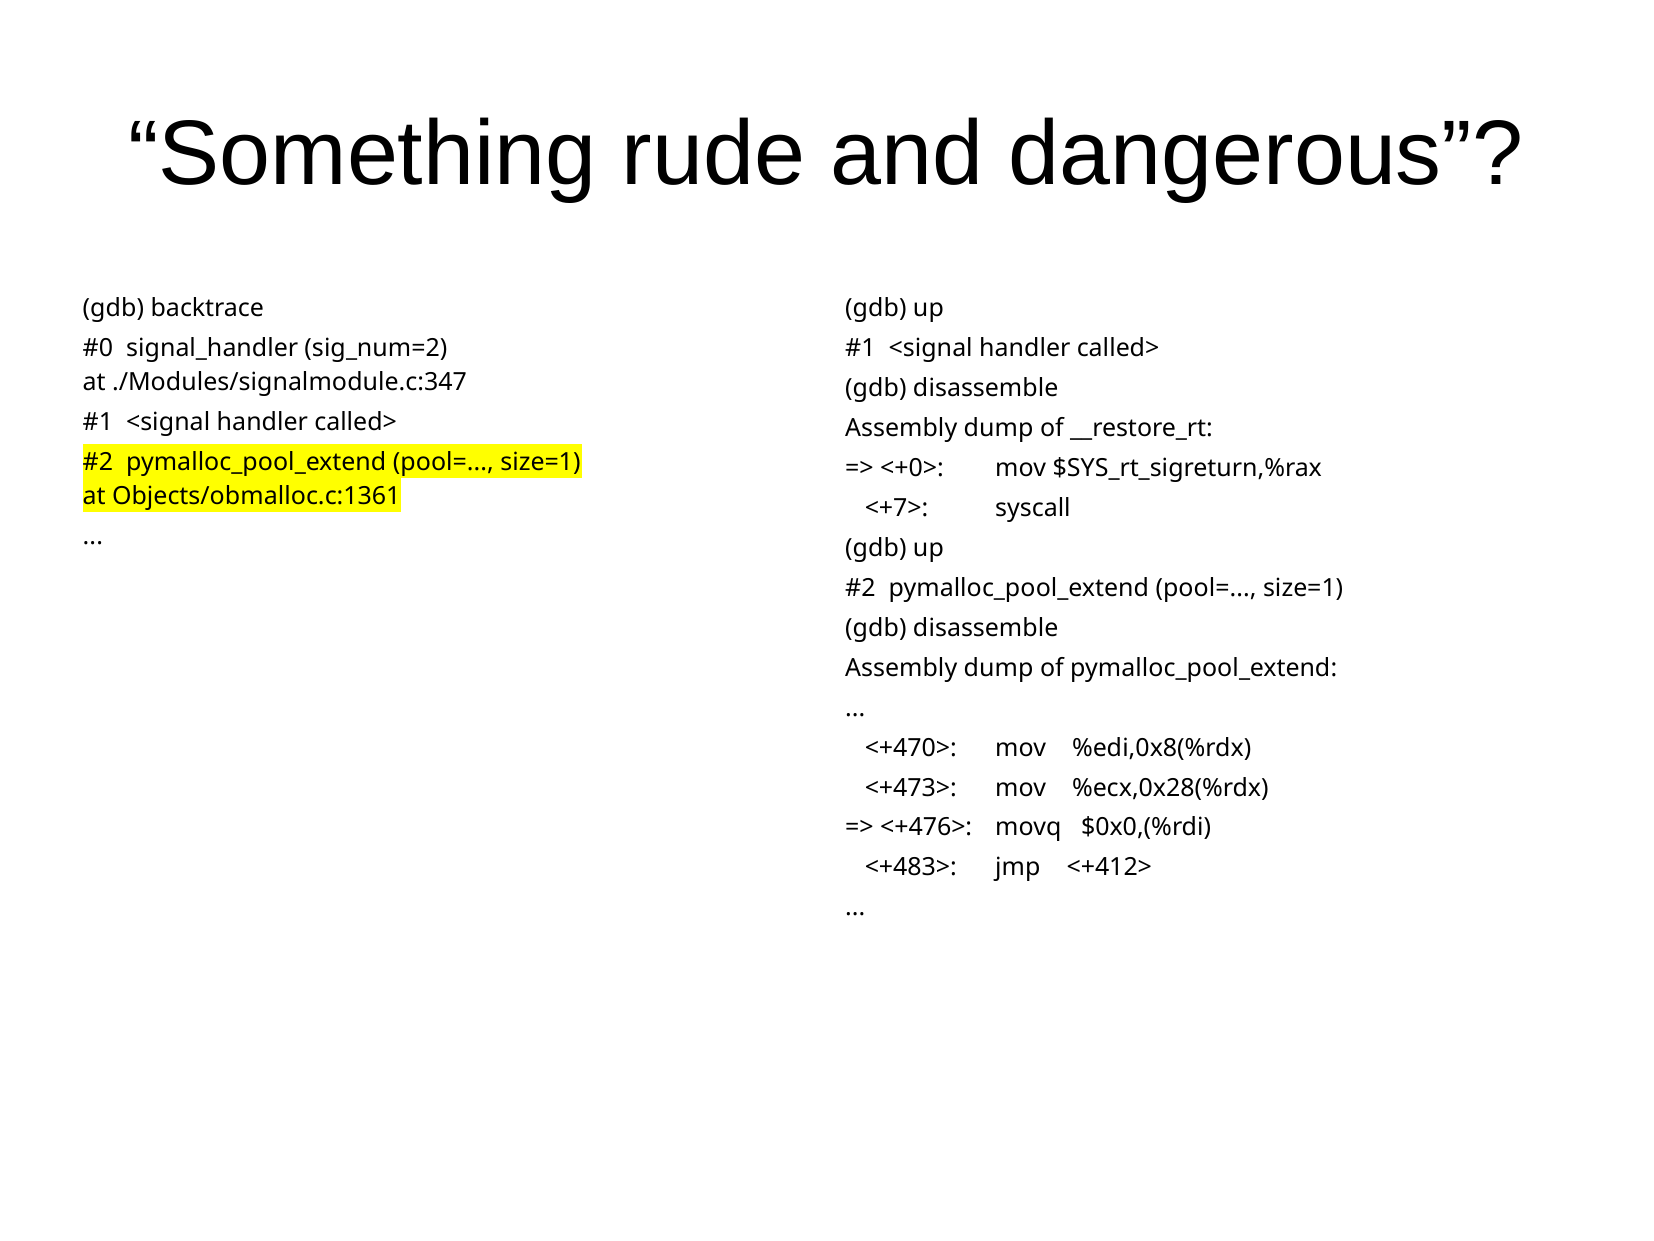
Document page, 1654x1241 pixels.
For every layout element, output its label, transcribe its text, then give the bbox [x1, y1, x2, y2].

title “Something rude and dangerous”? [82, 49, 1571, 257]
list (gdb) up #1 <signal handler called> (gdb) disassemble Assembly dump of __restore_rt: => <+0>: mov $SYS_rt_sigreturn,%rax <+7>: syscall (gdb) up #2 pymalloc_pool_extend (pool=..., size=1) (gdb) disassemble Assembly dump of pymalloc_pool_extend: ... <+470>: mov %edi,0x8(%rdx) <+473>: mov %ecx,0x28(%rdx) => <+476>: movq $0x0,(%rdi) <+483>: jmp <+412> ... [845, 290, 1654, 1201]
list (gdb) backtrace #0 signal_handler (sig_num=2) at ./Modules/signalmodule.c:347 #1 <signal handler called> #2 pymalloc_pool_extend (pool=..., size=1) at Objects/obmalloc.c:1361 ... [82, 290, 809, 1201]
